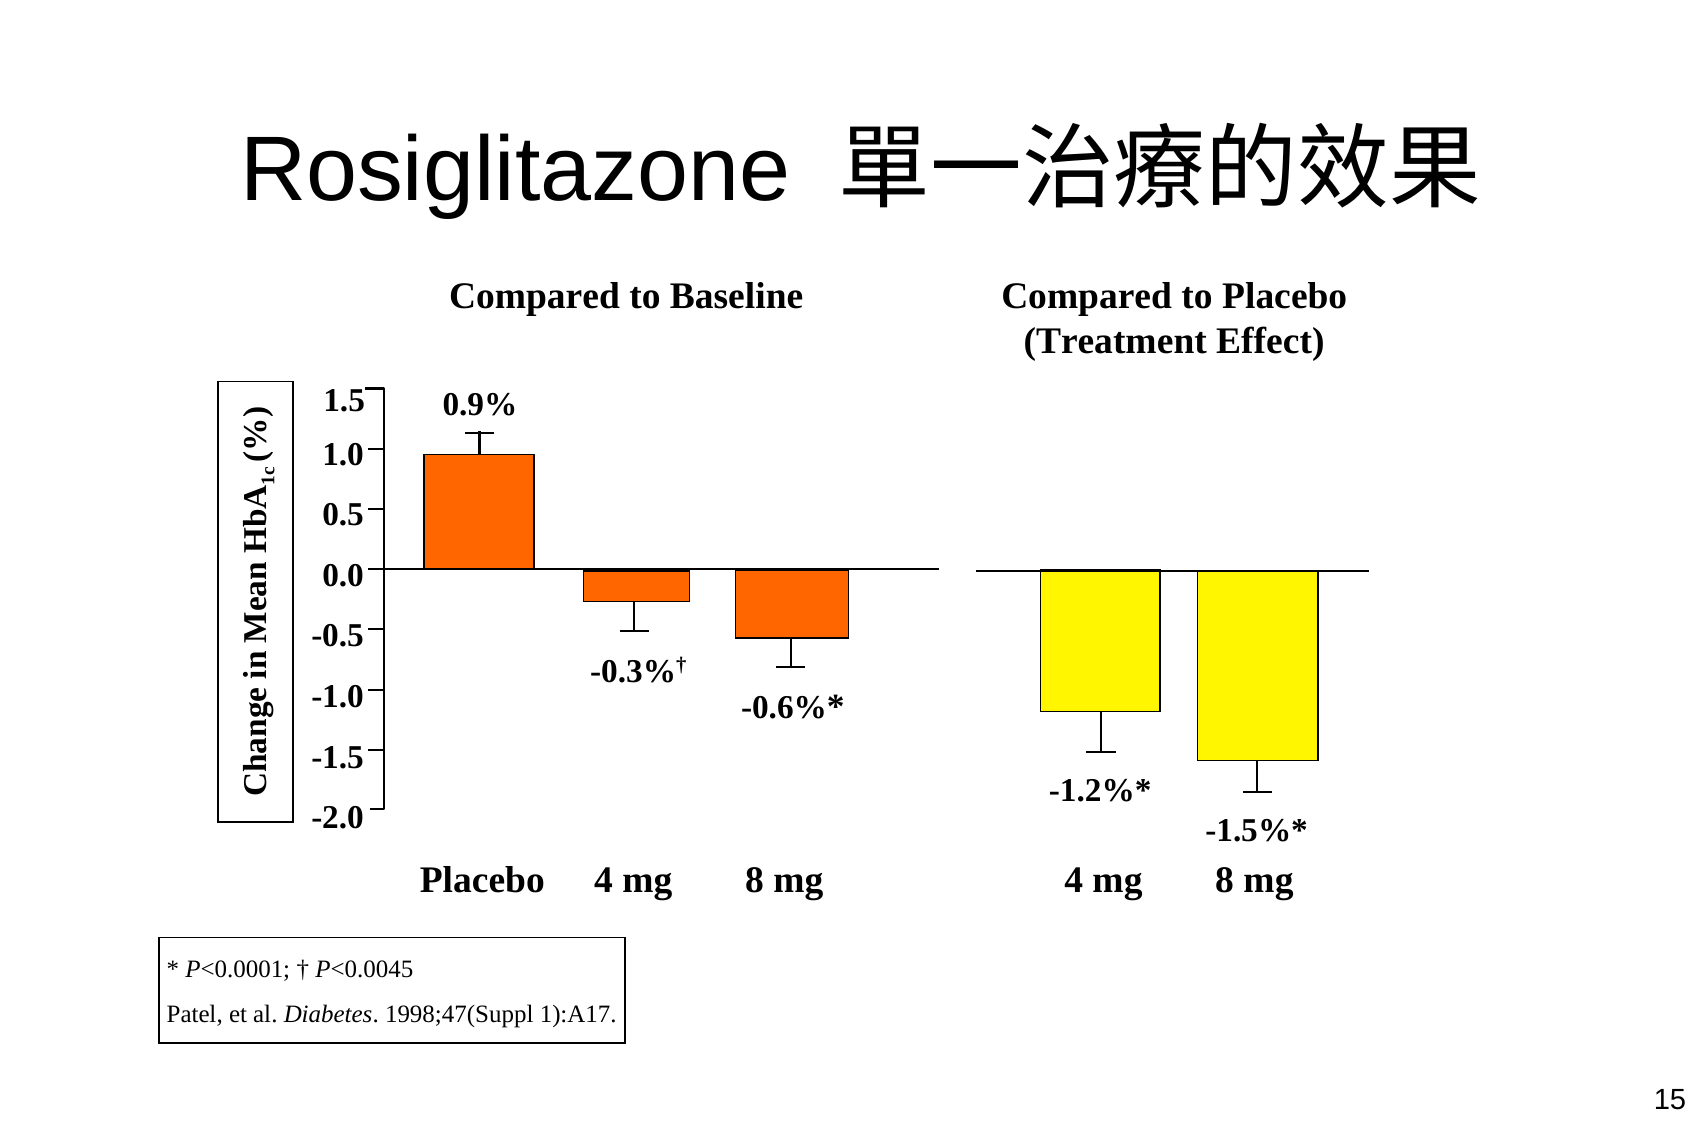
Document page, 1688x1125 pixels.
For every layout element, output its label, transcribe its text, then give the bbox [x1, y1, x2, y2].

text_box -0.6%* [718, 668, 868, 741]
title Rosiglitazone 單一治療的效果 [142, 81, 1579, 246]
text_box [1197, 572, 1318, 761]
text_box Compared to Placebo (Treatment Effect) [950, 256, 1399, 376]
text_box -1.5 [294, 720, 372, 780]
text_box -0.5 [294, 598, 372, 659]
text_box -1.2%* [1032, 753, 1168, 824]
text_box Compared to Baseline [402, 256, 851, 331]
text_box -1.0 [294, 659, 372, 720]
text_box -0.3%† [566, 632, 710, 705]
text_box 8 mg [692, 840, 876, 915]
text_box [735, 570, 849, 638]
text_box -2.0 [283, 780, 372, 851]
text_box 0.9% [421, 367, 539, 438]
text_box 4 mg [541, 840, 692, 915]
text_box 0.5 [294, 477, 372, 538]
text_box Change in Mean HbA1c (%) [217, 381, 294, 823]
text_box 0.0 [294, 538, 372, 598]
text_box [424, 454, 534, 570]
text_box Placebo [390, 840, 541, 915]
text_box 1.5 [284, 362, 373, 433]
text_box -1.5%* [1185, 793, 1329, 840]
text_box 4 mg [1011, 840, 1162, 915]
text_box [1040, 572, 1160, 712]
text_box 8 mg [1162, 840, 1346, 915]
text_box * P<0.0001; † P<0.0045 Patel, et al. Diabetes. 1998;47(Suppl 1):A17. [158, 937, 625, 1043]
text_box 1.0 [294, 417, 372, 477]
text_box [583, 570, 690, 602]
